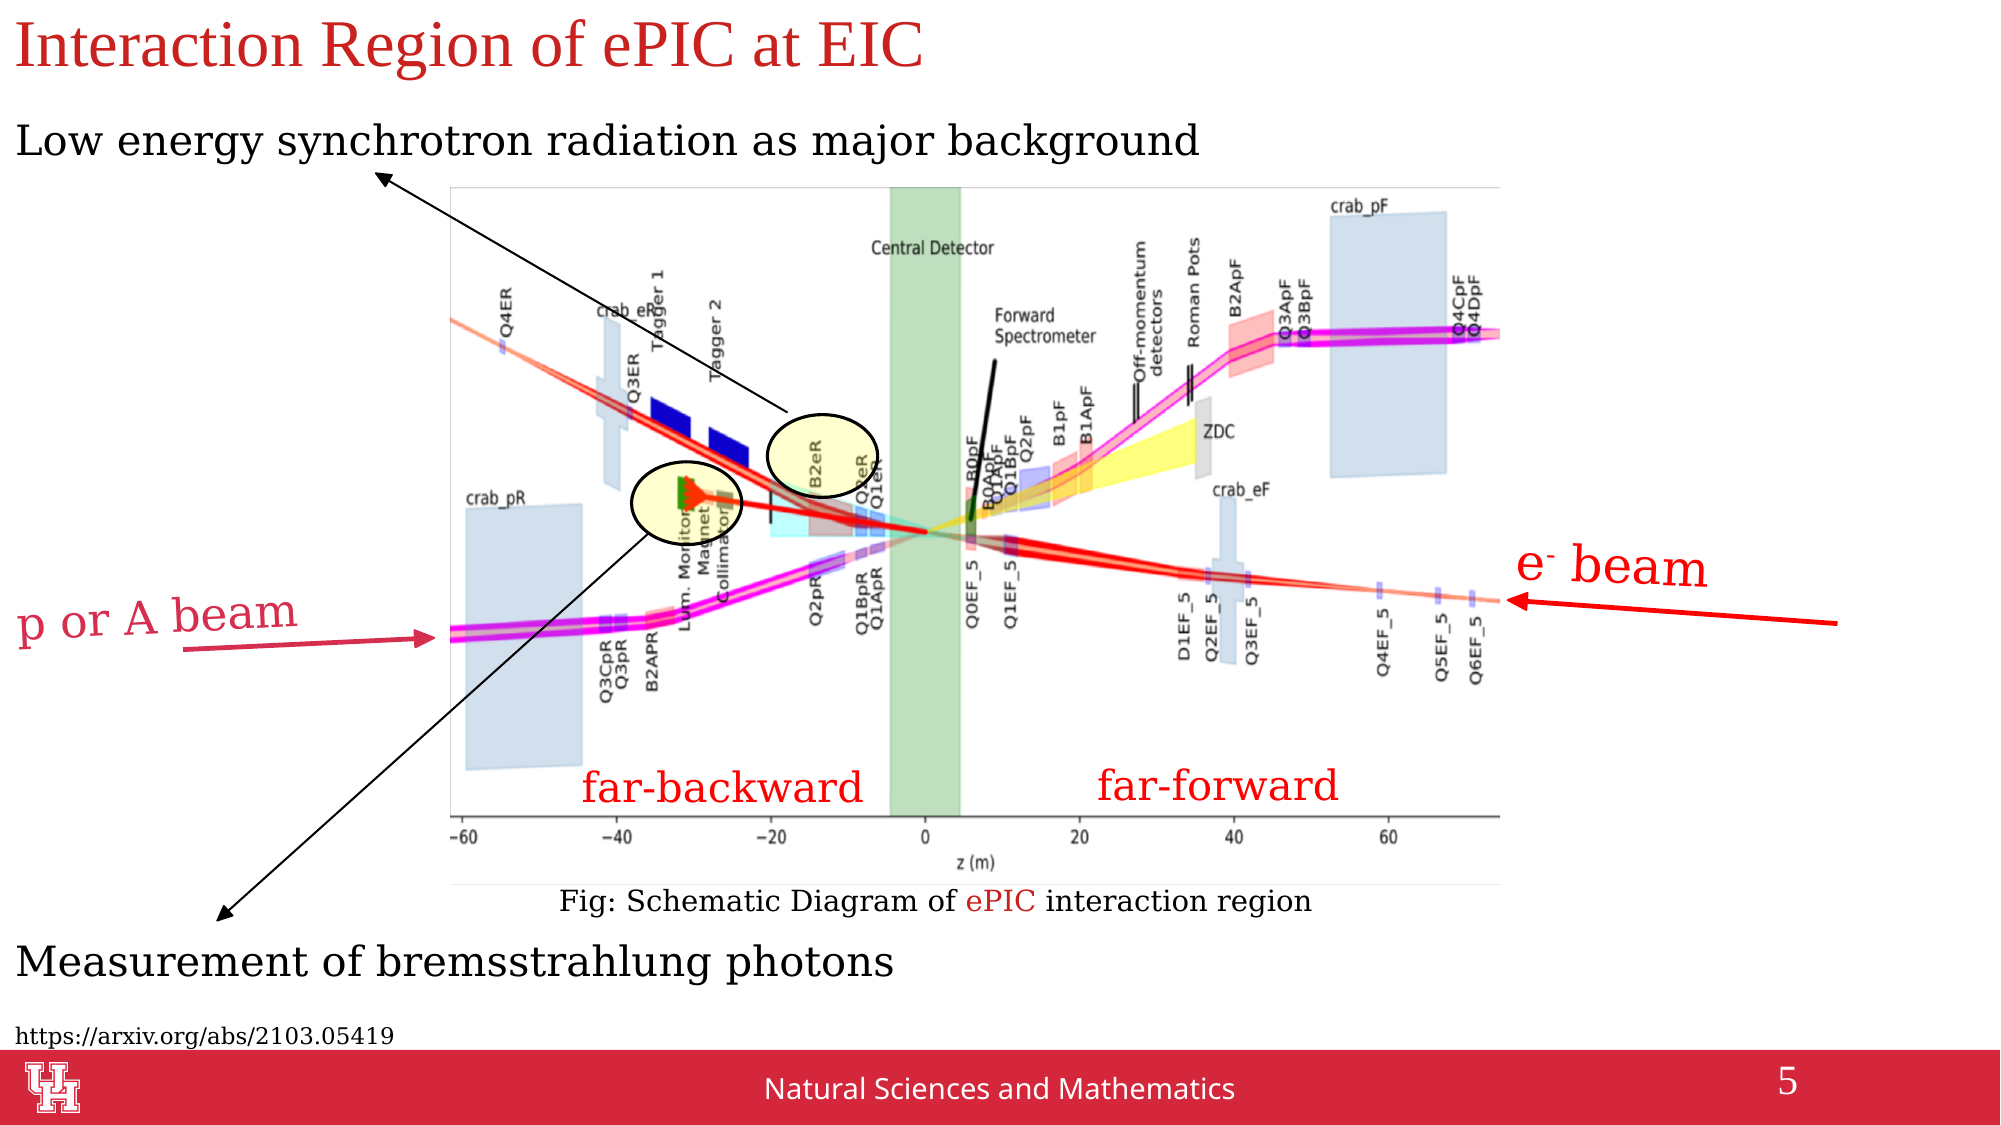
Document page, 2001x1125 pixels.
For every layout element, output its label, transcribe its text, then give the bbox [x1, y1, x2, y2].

text_box Interaction Region of ePIC at EIC [0, 0, 2000, 112]
text_box [631, 461, 742, 545]
text_box far-forward [1082, 754, 1355, 818]
picture [25, 1085, 80, 1113]
text_box Fig: Schematic Diagram of ePIC interaction region [544, 876, 1328, 930]
text_box far-backward [566, 755, 880, 820]
text_box Low energy synchrotron radiation as major background [0, 109, 1217, 173]
text_box [767, 414, 878, 498]
text_box Measurement of bremsstrahlung photons [0, 930, 1122, 994]
text_box https://arxiv.org/abs/2103.05419 [0, 1015, 599, 1085]
picture [450, 187, 1501, 885]
text_box 5 [1762, 1050, 1838, 1112]
text_box e- beam [1500, 525, 1727, 608]
text_box p or A beam [0, 571, 389, 713]
